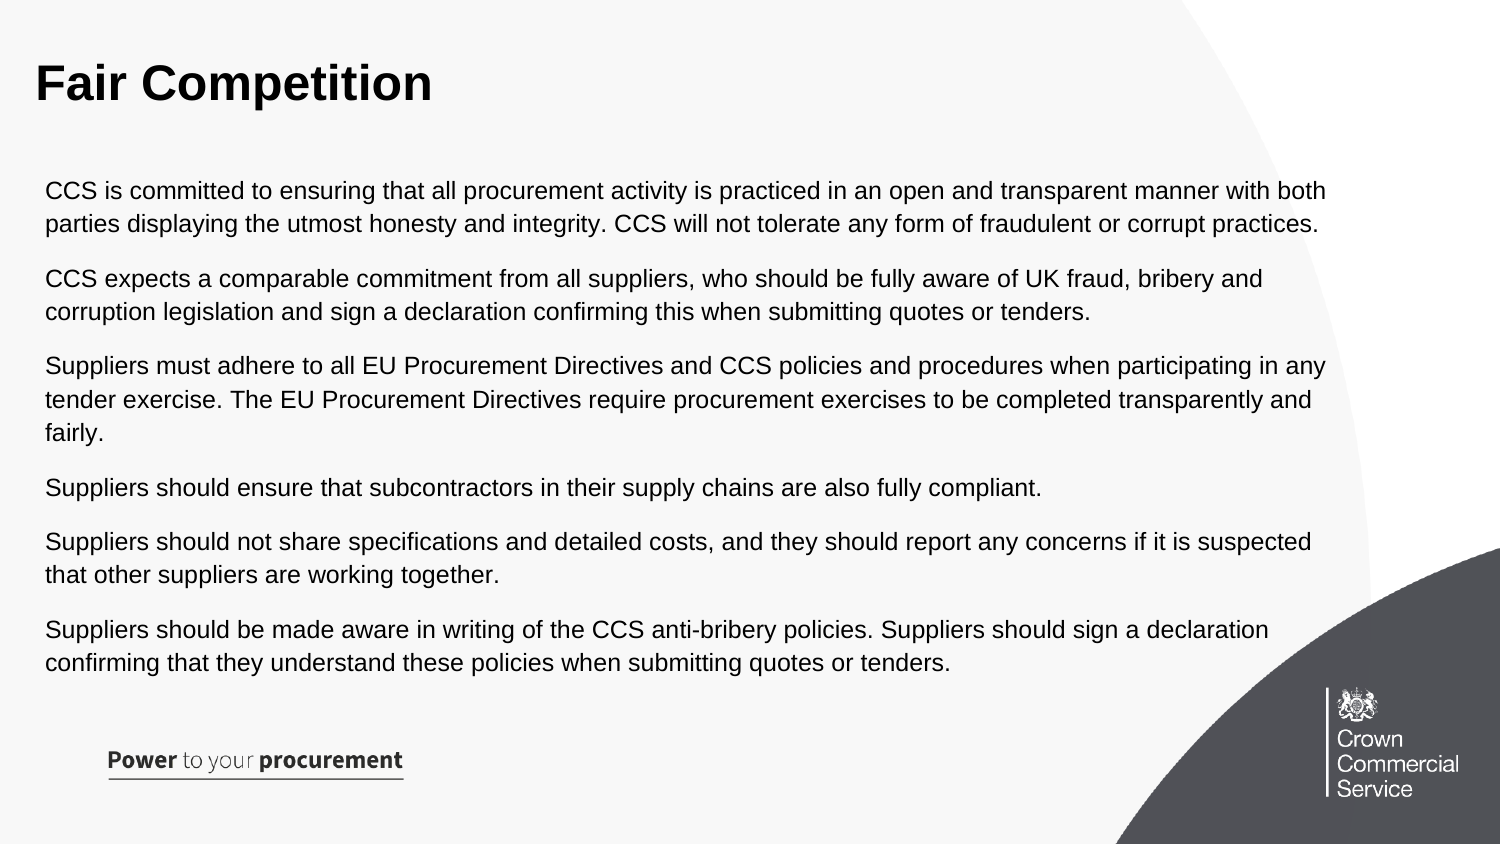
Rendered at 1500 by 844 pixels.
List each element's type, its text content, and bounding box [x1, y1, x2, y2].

text_box CCS is committed to ensuring that all procurement activity is practiced in an open and transparent manner with both parties displaying the utmost honesty and integrity. CCS will not tolerate any form of fraudulent or corrupt practices. CCS expects a comparable commitment from all suppliers, who should be fully aware of UK fraud, bribery and corruption legislation and sign a declaration confirming this when submitting quotes or tenders. Suppliers must adhere to all EU Procurement Directives and CCS policies and procedures when participating in any tender exercise. The EU Procurement Directives require procurement exercises to be completed transparently and fairly. Suppliers should ensure that subcontractors in their supply chains are also fully compliant. Suppliers should not share specifications and detailed costs, and they should report any concerns if it is suspected that other suppliers are working together. Suppliers should be made aware in writing of the CCS anti-bribery policies. Suppliers should sign a declaration confirming that they understand these policies when submitting quotes or tenders. [45, 140, 1361, 703]
text_box Fair Competition [35, 50, 1465, 155]
